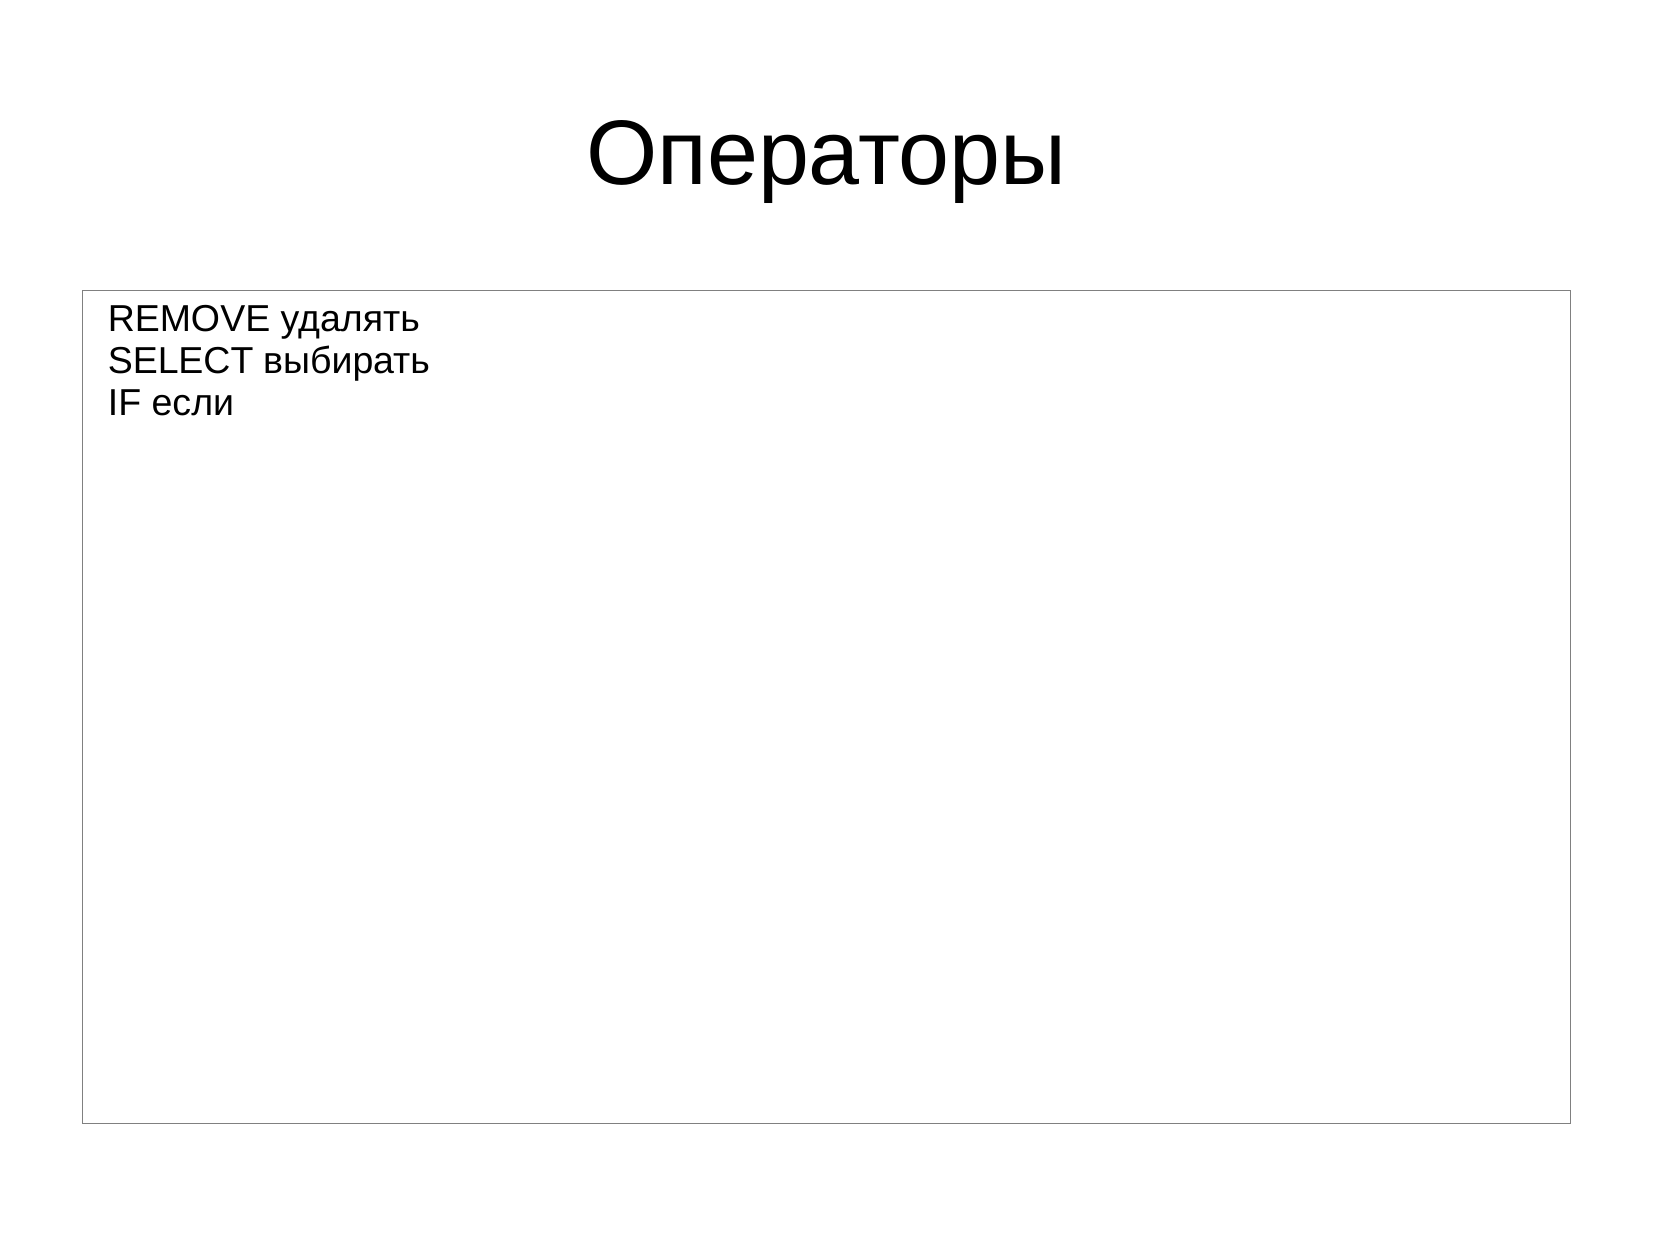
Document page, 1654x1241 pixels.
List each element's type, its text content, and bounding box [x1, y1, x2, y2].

title Операторы [82, 49, 1571, 257]
text_box REMOVE удалять SELECT выбирать IF если [82, 290, 1571, 1124]
